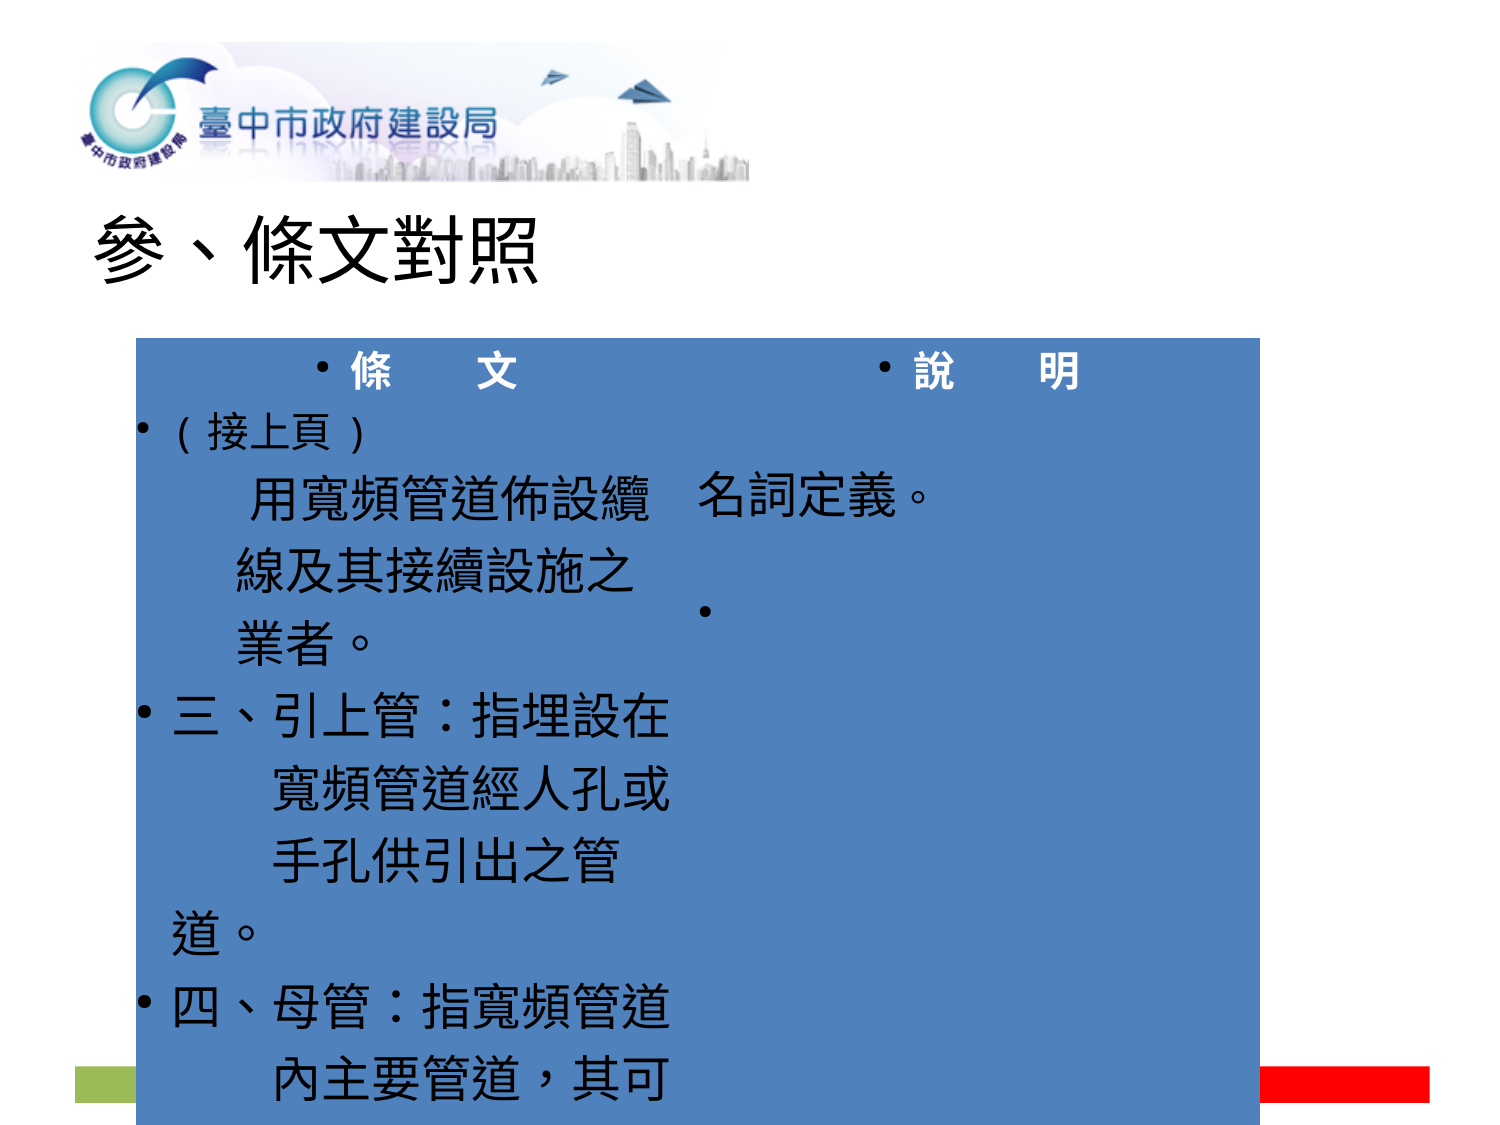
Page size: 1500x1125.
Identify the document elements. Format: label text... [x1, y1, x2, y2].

table_cell 名詞定義。 [698, 399, 1260, 1125]
table_header 說 明 [698, 338, 1260, 399]
table_cell (接上頁) 用寬頻管道佈設纜 線及其接續設施之 業者。 三、引上管：指埋設在 寬頻管道經人孔或 手孔供引出之管道。 四、母管：指寬頻管道 內主要管道，其可 容納多條子管。 [136, 399, 698, 1125]
text_box 參、條文對照 [76, 196, 1427, 303]
text_box [1260, 1053, 1489, 1114]
table_header 條 文 [136, 338, 698, 399]
